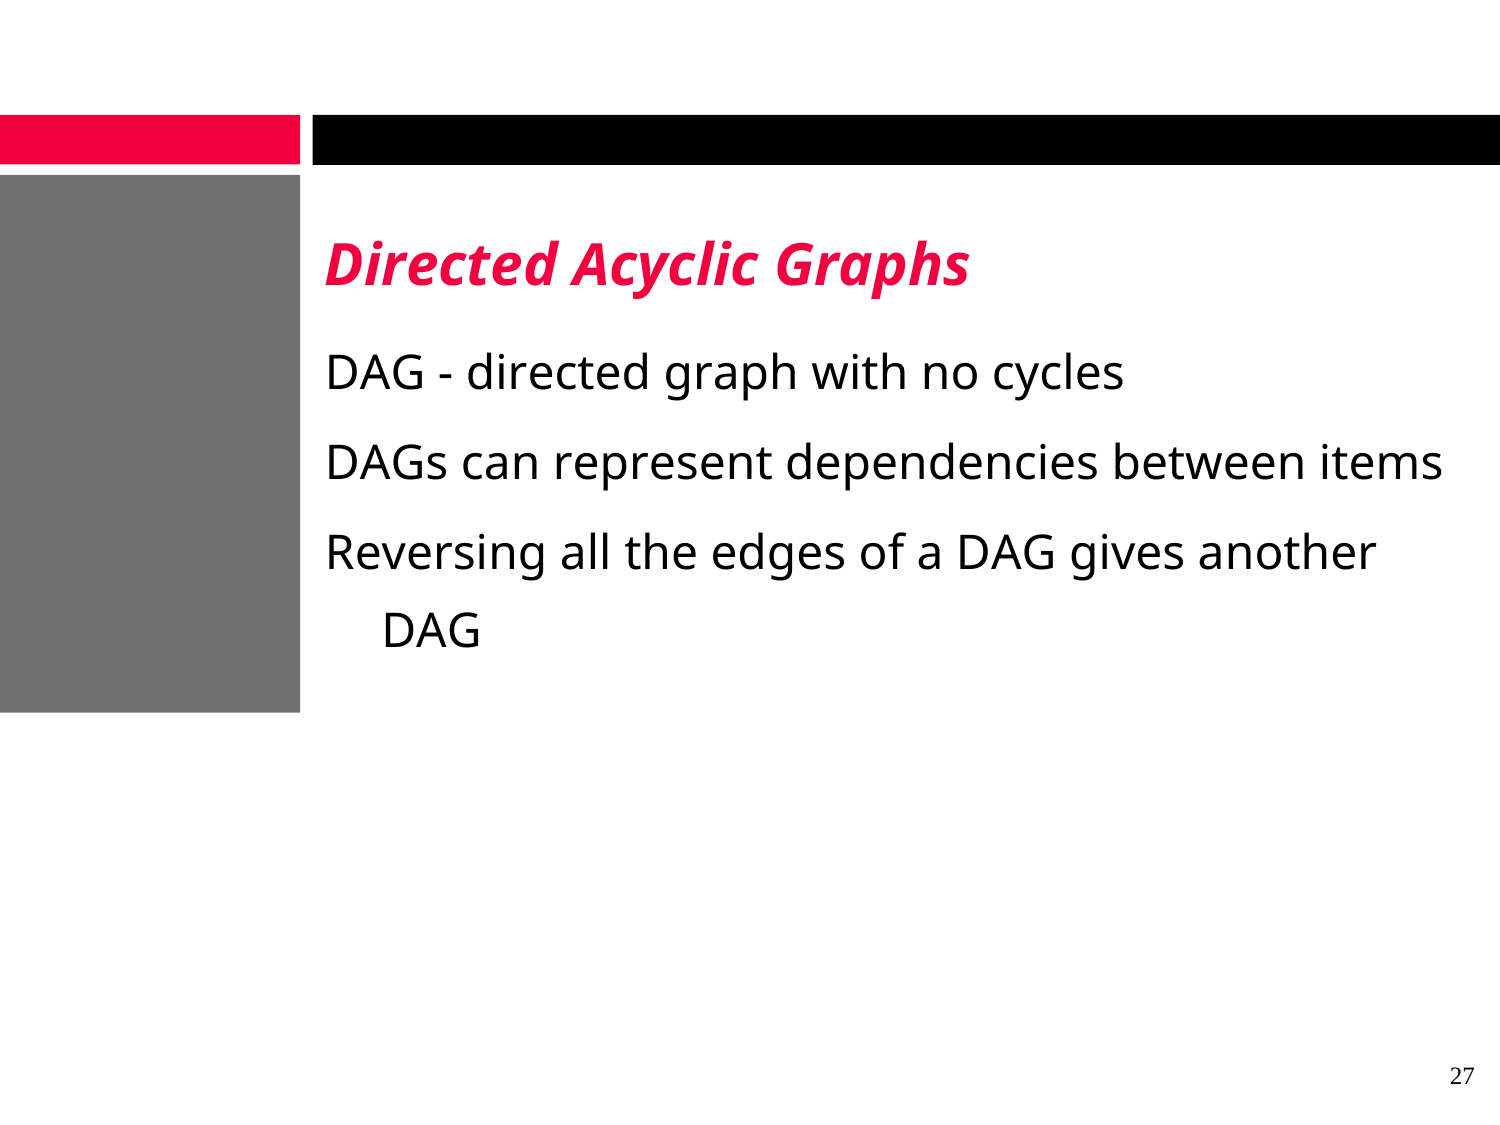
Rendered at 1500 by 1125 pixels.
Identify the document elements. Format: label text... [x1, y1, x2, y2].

title Directed Acyclic Graphs [324, 194, 1450, 324]
list DAG - directed graph with no cycles DAGs can represent dependencies between items Reversing all the edges of a DAG gives another DAG [324, 324, 1450, 1036]
